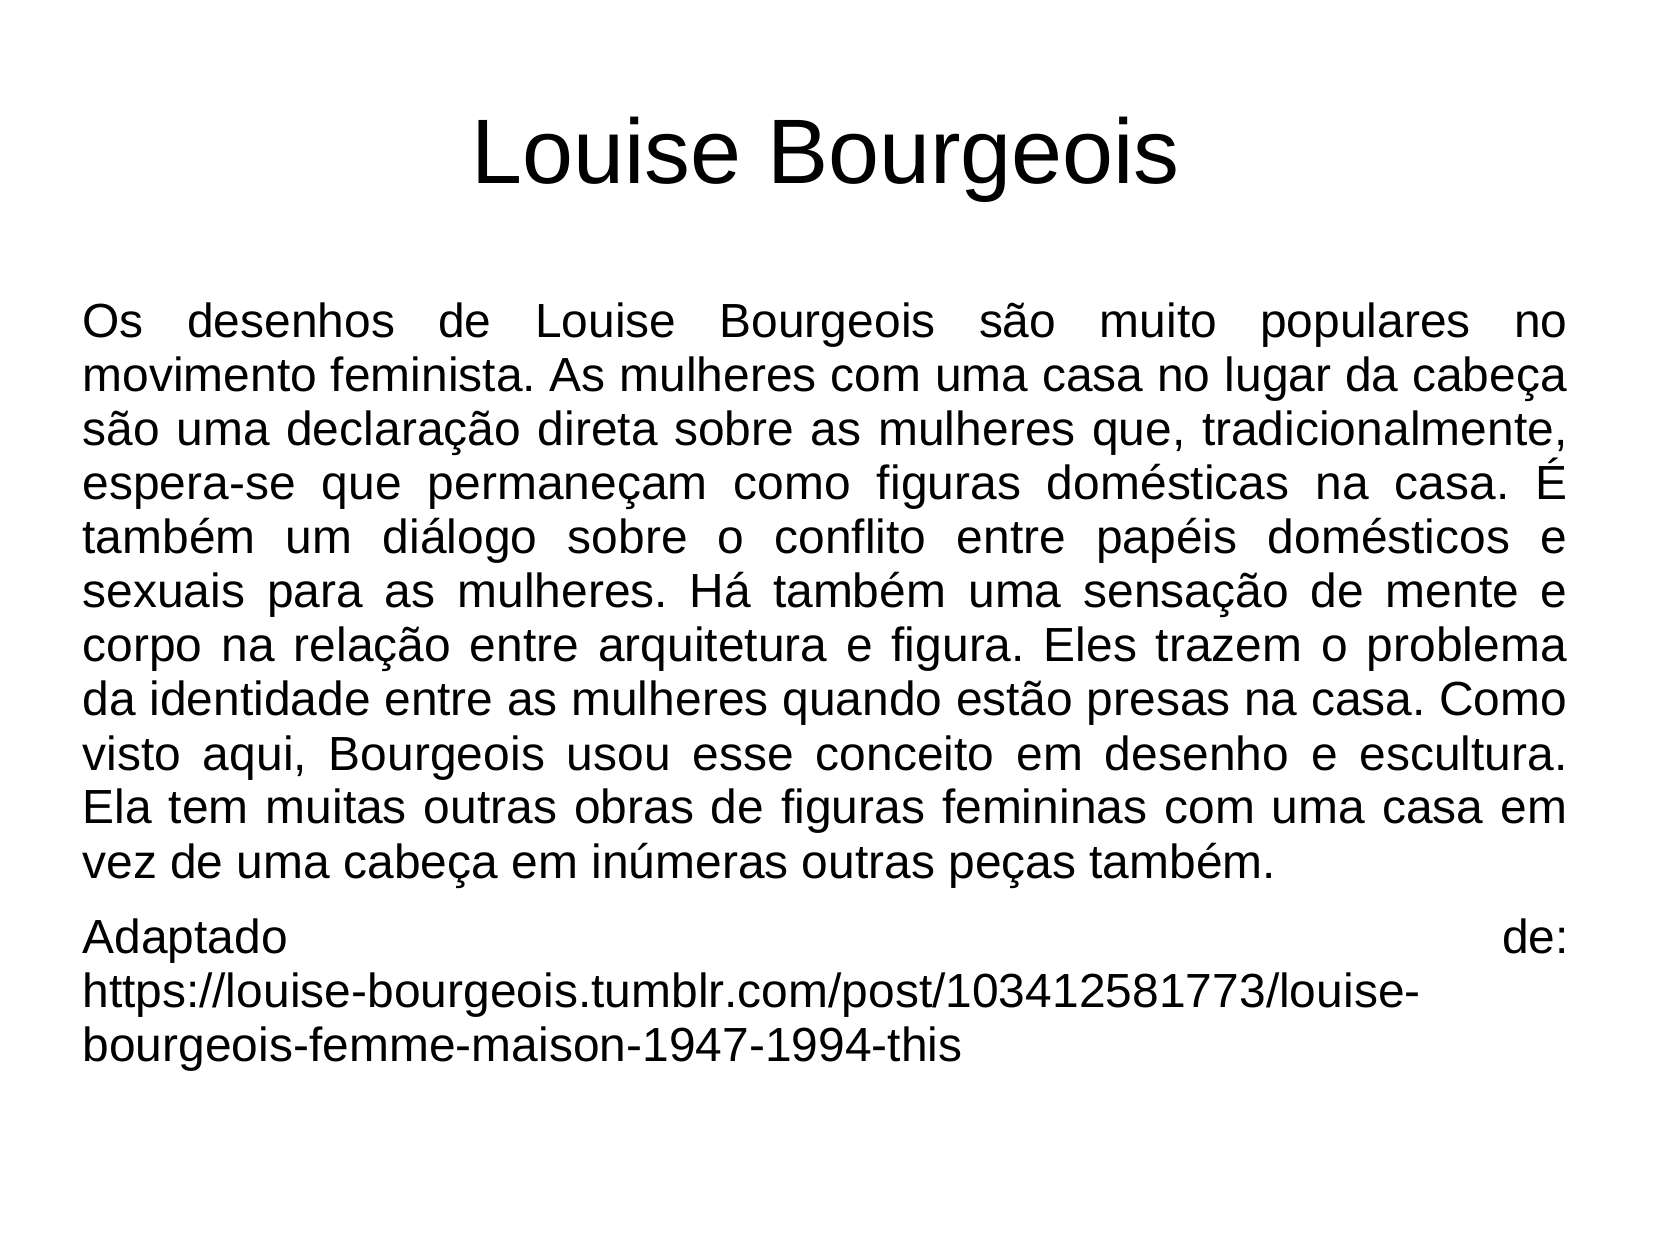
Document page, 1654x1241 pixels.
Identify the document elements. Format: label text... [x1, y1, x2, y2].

list Os desenhos de Louise Bourgeois são muito populares no movimento feminista. As mulheres com uma casa no lugar da cabeça são uma declaração direta sobre as mulheres que, tradicionalmente, espera-se que permaneçam como figuras domésticas na casa. É também um diálogo sobre o conflito entre papéis domésticos e sexuais para as mulheres. Há também uma sensação de mente e corpo na relação entre arquitetura e figura. Eles trazem o problema da identidade entre as mulheres quando estão presas na casa. Como visto aqui, Bourgeois usou esse conceito em desenho e escultura. Ela tem muitas outras obras de figuras femininas com uma casa em vez de uma cabeça em inúmeras outras peças também. Adaptado de: https://louise-bourgeois.tumblr.com/post/103412581773/louise-bourgeois-femme-maison-1947-1994-this [82, 290, 1571, 1123]
title Louise Bourgeois [82, 49, 1571, 256]
